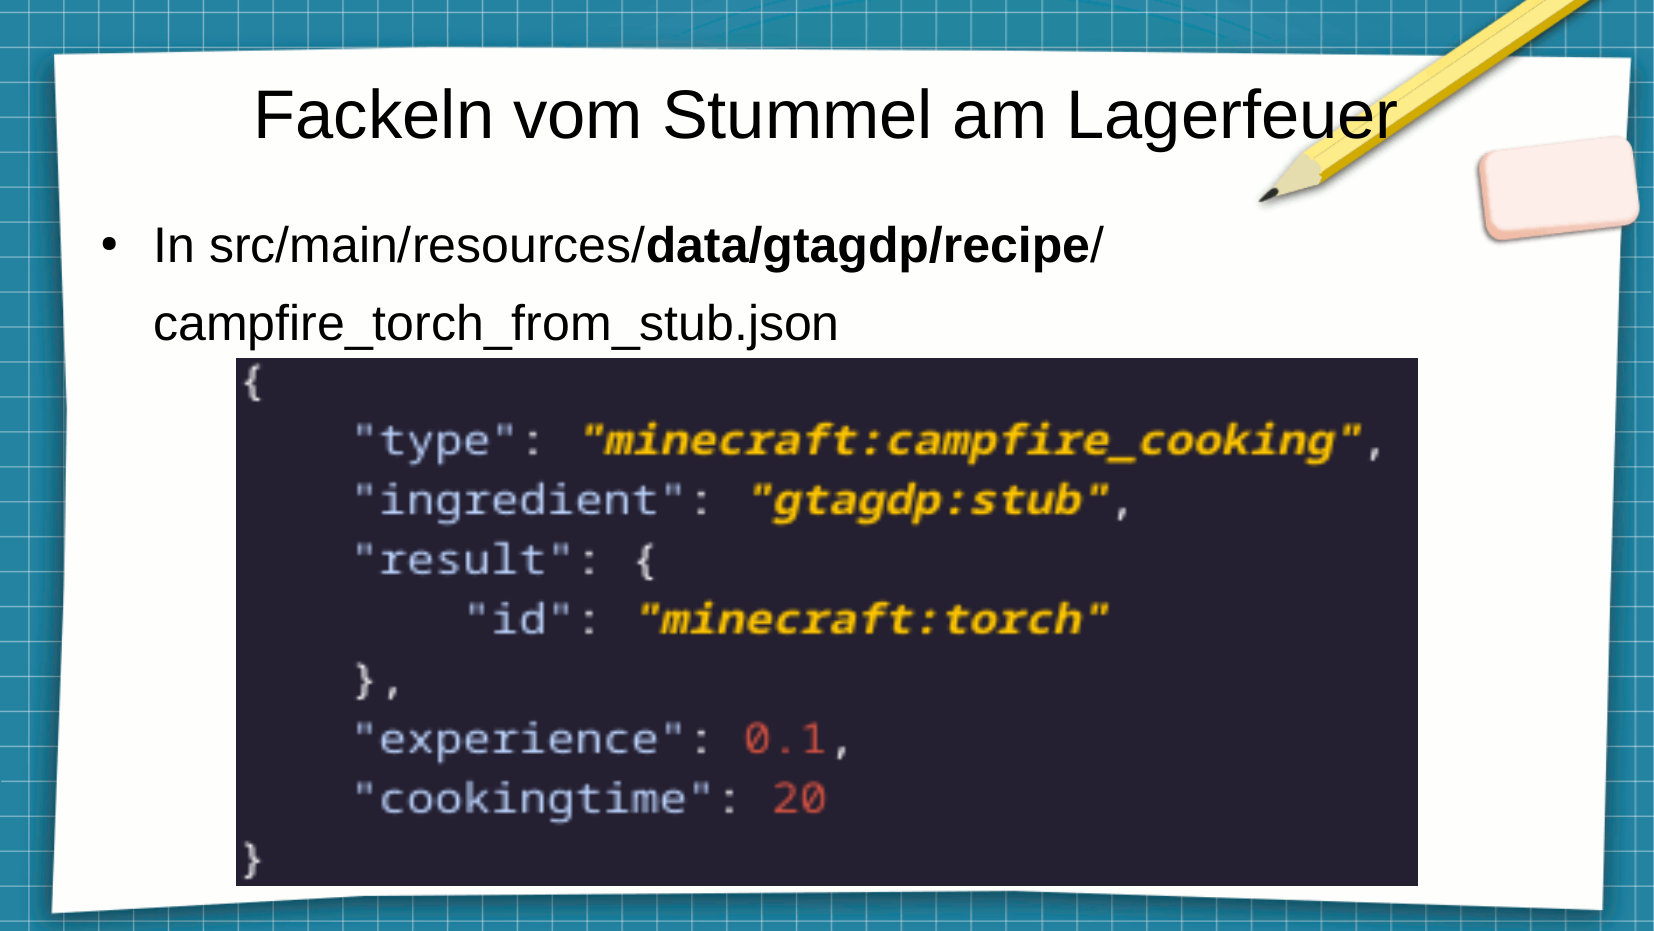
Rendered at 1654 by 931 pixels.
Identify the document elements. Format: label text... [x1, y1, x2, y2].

title Fackeln vom Stummel am Lagerfeuer [82, 37, 1571, 193]
list In src/main/resources/data/gtagdp/recipe/ campfire_torch_from_stub.json [82, 217, 1571, 355]
picture [0, 0, 1654, 931]
